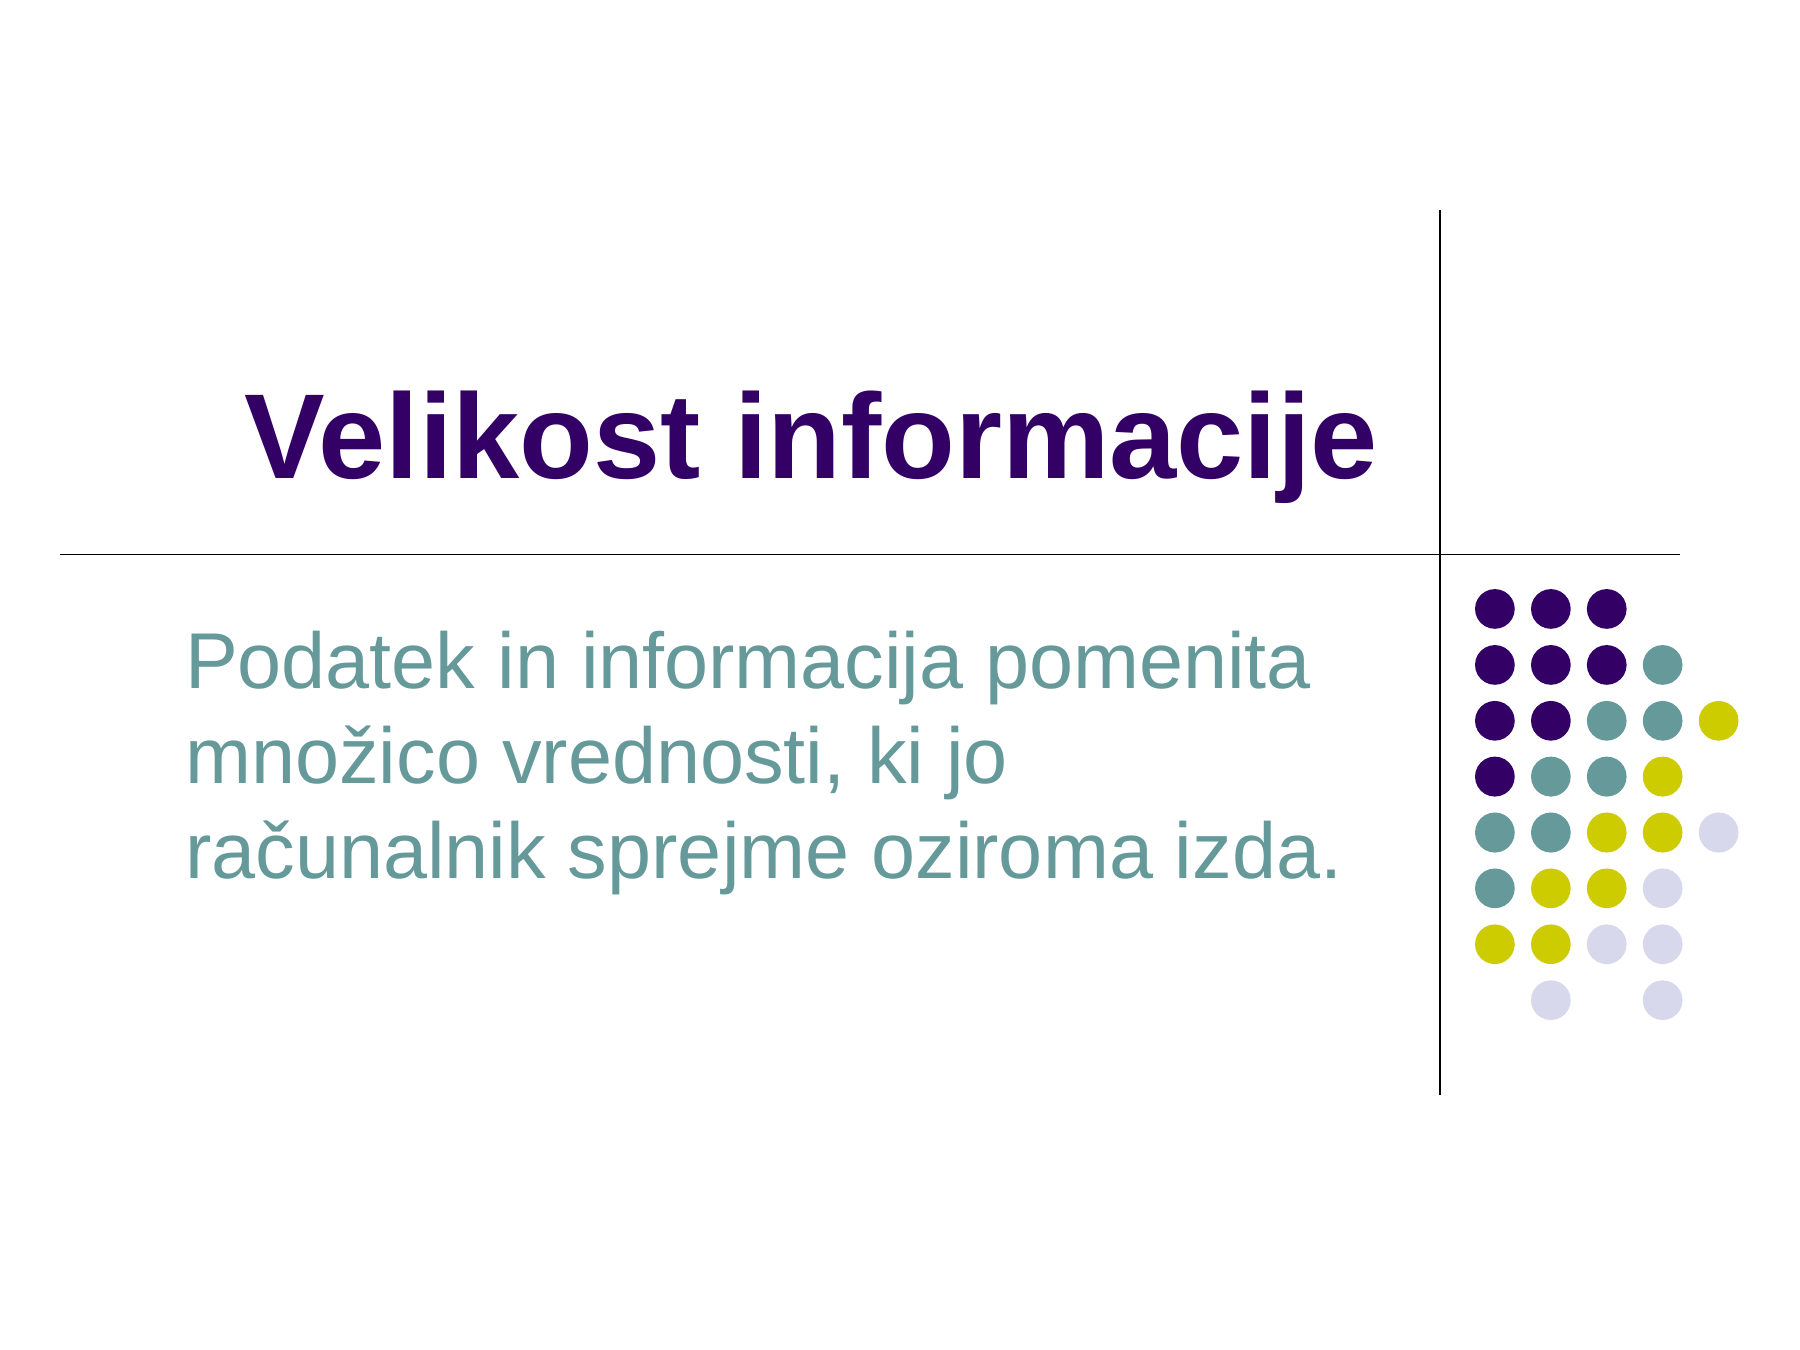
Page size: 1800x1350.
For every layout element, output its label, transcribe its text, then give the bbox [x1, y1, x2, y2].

text_box Podatek in informacija pomenita množico vrednosti, ki jo računalnik sprejme oziroma izda. [167, 600, 1398, 1066]
title Velikost informacije [62, 91, 1398, 512]
